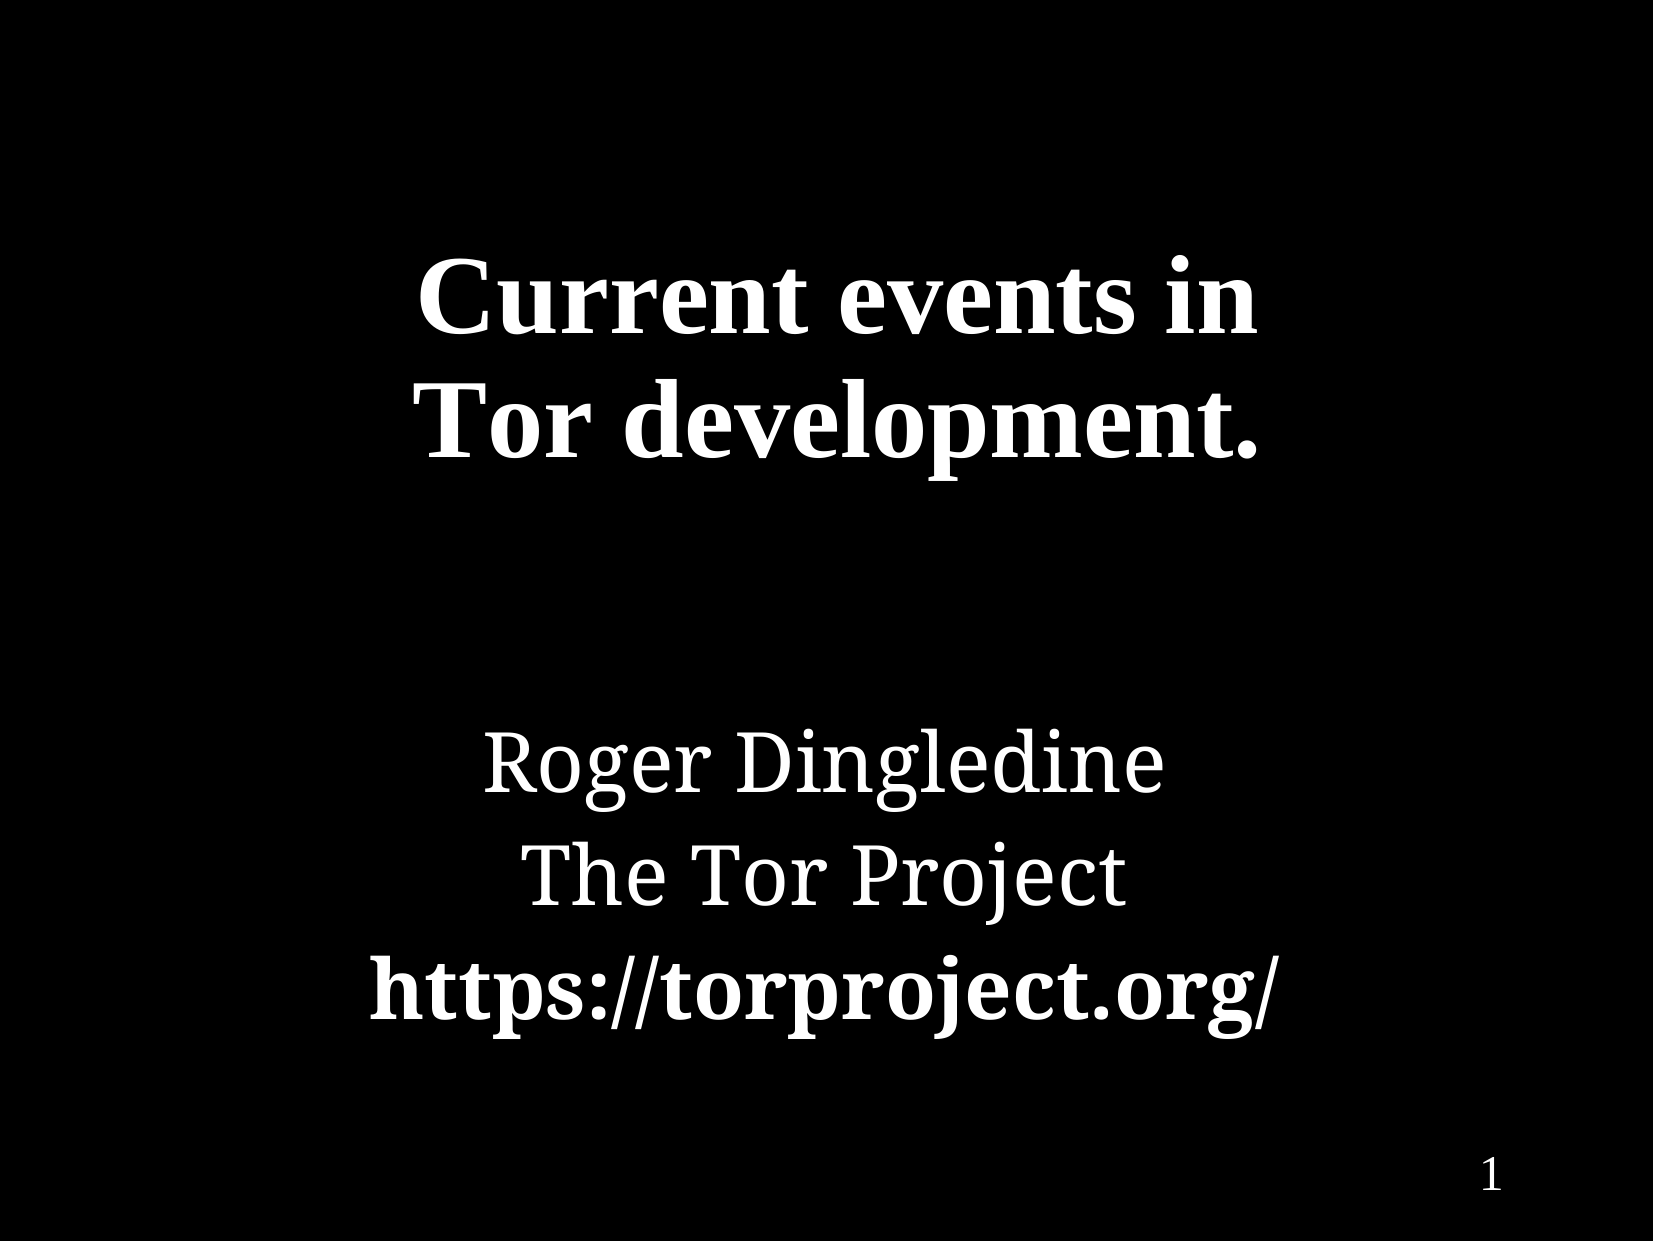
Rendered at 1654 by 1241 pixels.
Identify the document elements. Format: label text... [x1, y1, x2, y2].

subtitle Roger Dingledine The Tor Project https://torproject.org/ [118, 501, 1531, 1156]
title Current events in Tor development. [131, 153, 1544, 562]
